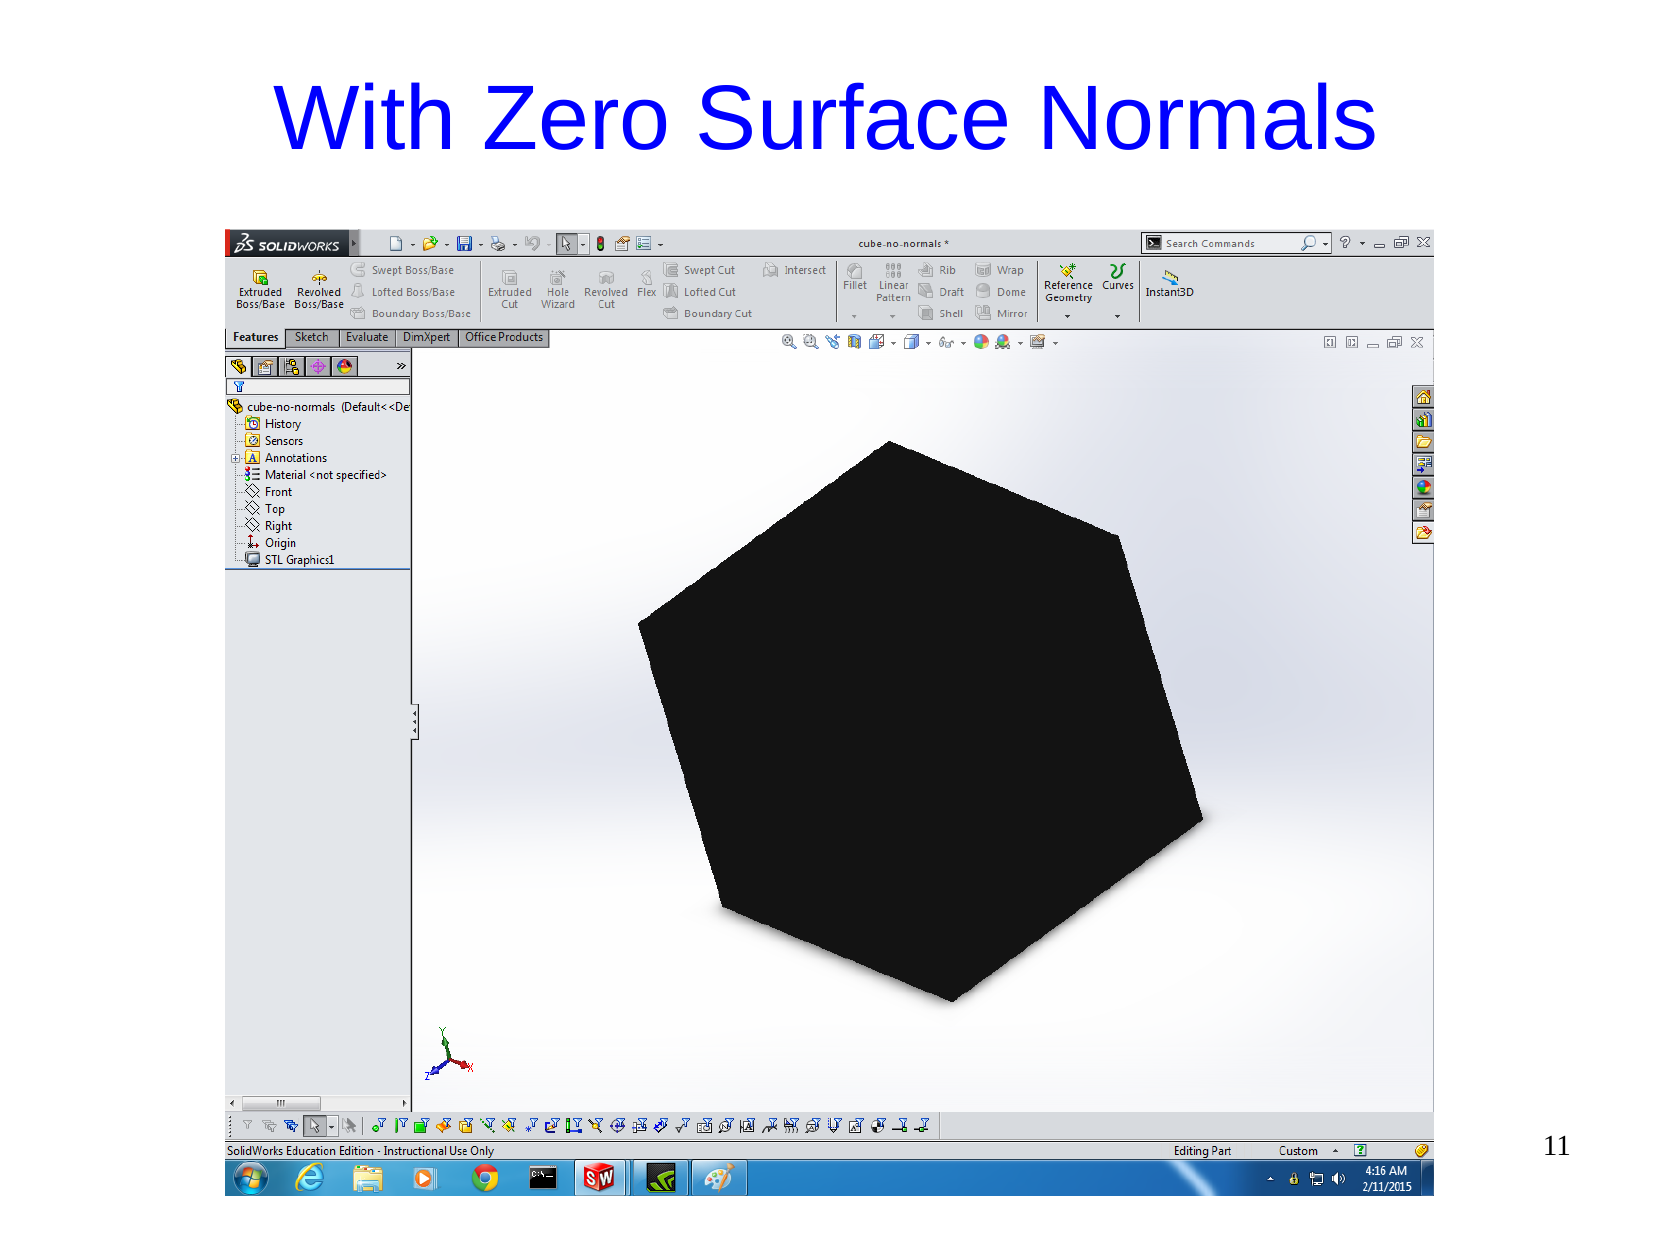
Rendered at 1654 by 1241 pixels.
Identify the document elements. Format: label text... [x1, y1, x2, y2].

picture [225, 229, 1434, 1196]
title With Zero Surface Normals [82, 13, 1571, 222]
